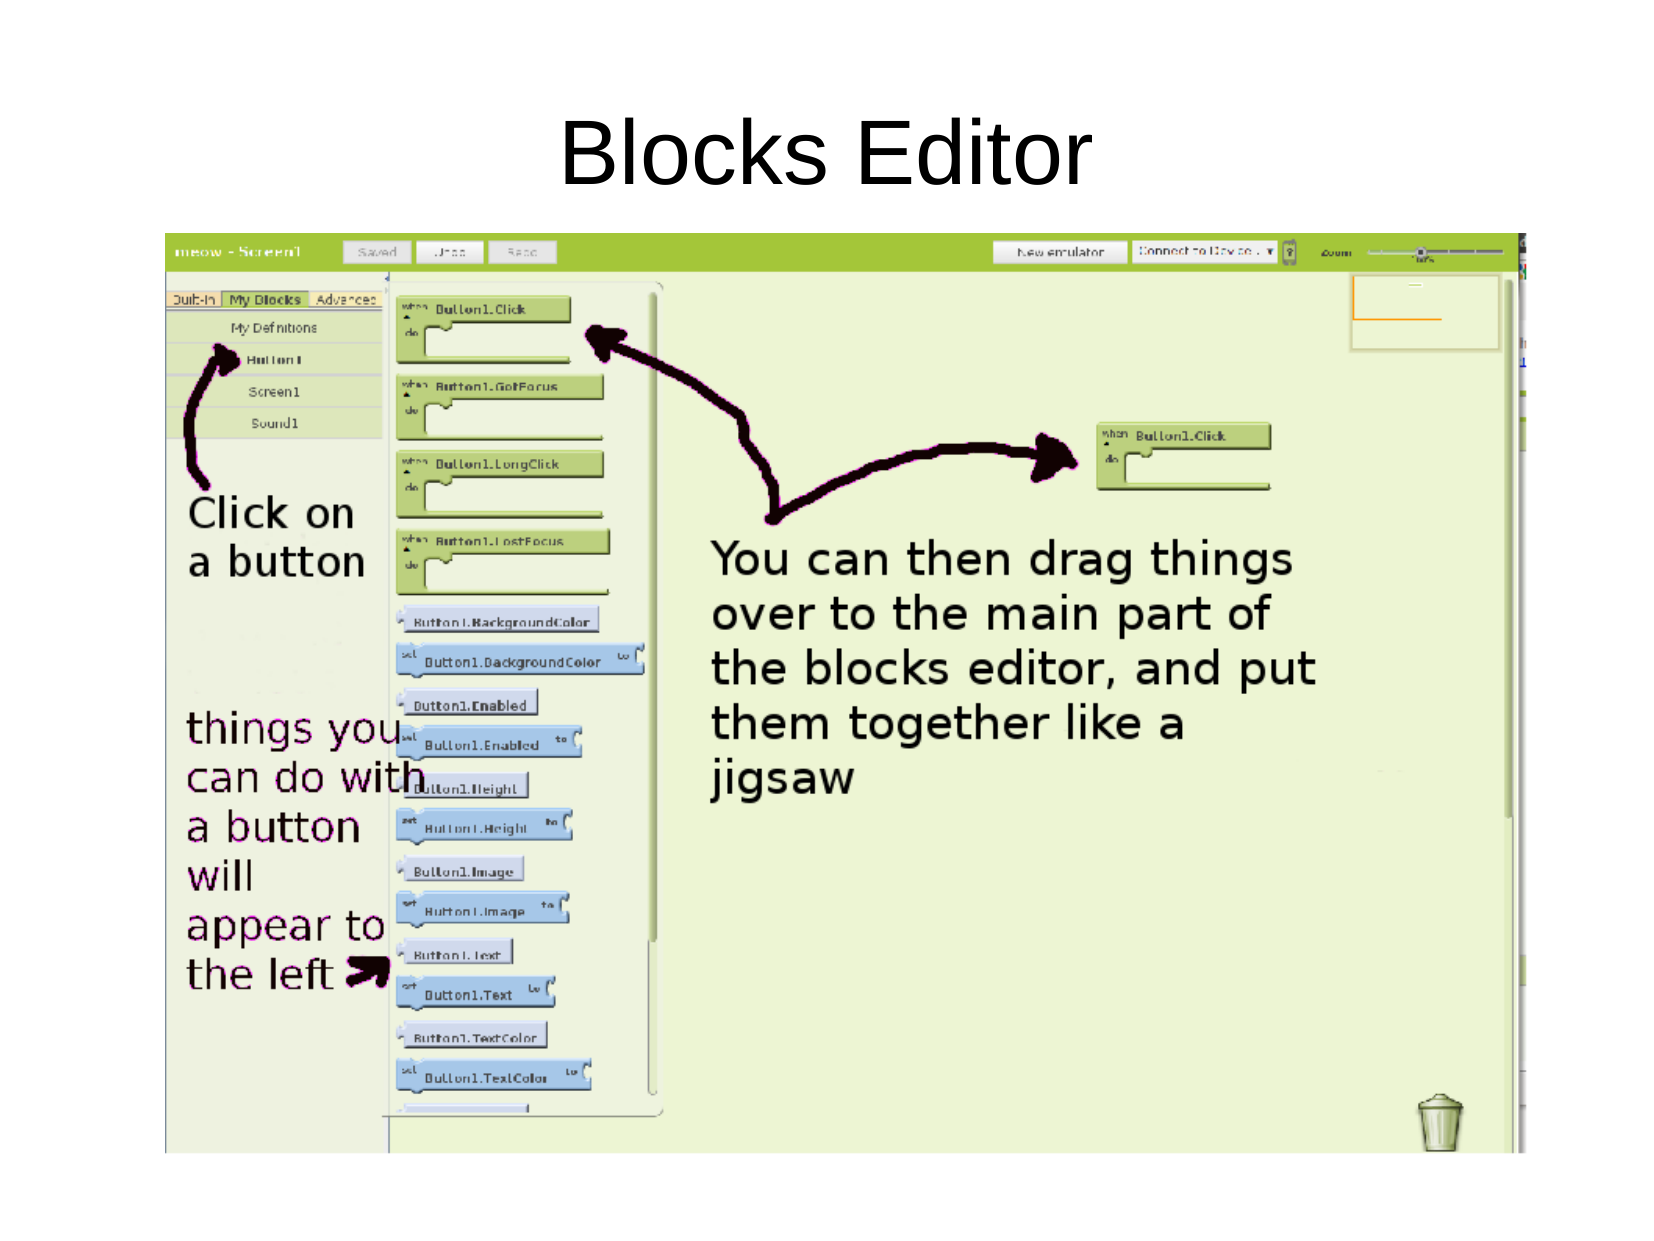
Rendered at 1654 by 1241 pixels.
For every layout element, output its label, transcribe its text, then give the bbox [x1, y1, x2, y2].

picture [165, 233, 1528, 1156]
title Blocks Editor [82, 49, 1571, 257]
